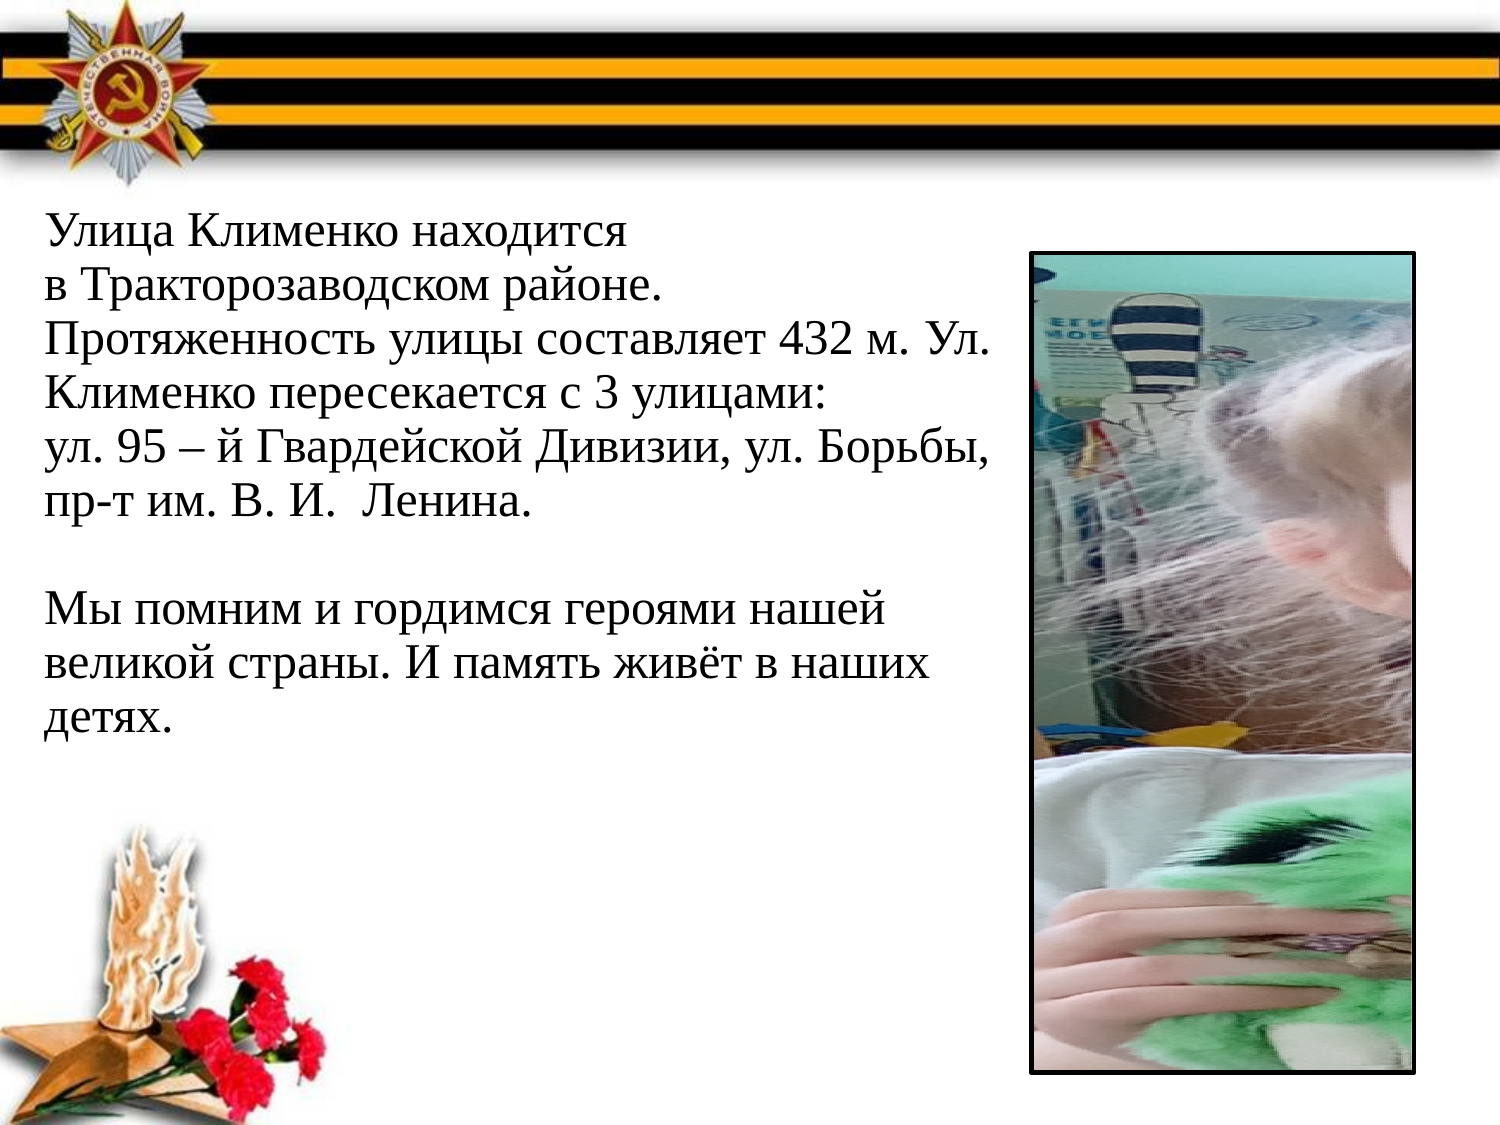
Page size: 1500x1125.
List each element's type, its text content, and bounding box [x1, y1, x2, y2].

title Улица Клименко находится в Тракторозаводском районе. Протяженность улицы составляет 432 м. Ул. Клименко пересекается с 3 улицами: ул. 95 – й Гвардейской Дивизии, ул. Борьбы, пр-т им. В. И. Ленина. Мы помним и гордимся героями нашей великой страны. И память живёт в наших детях. [29, 196, 1010, 799]
picture [0, 0, 1500, 1125]
